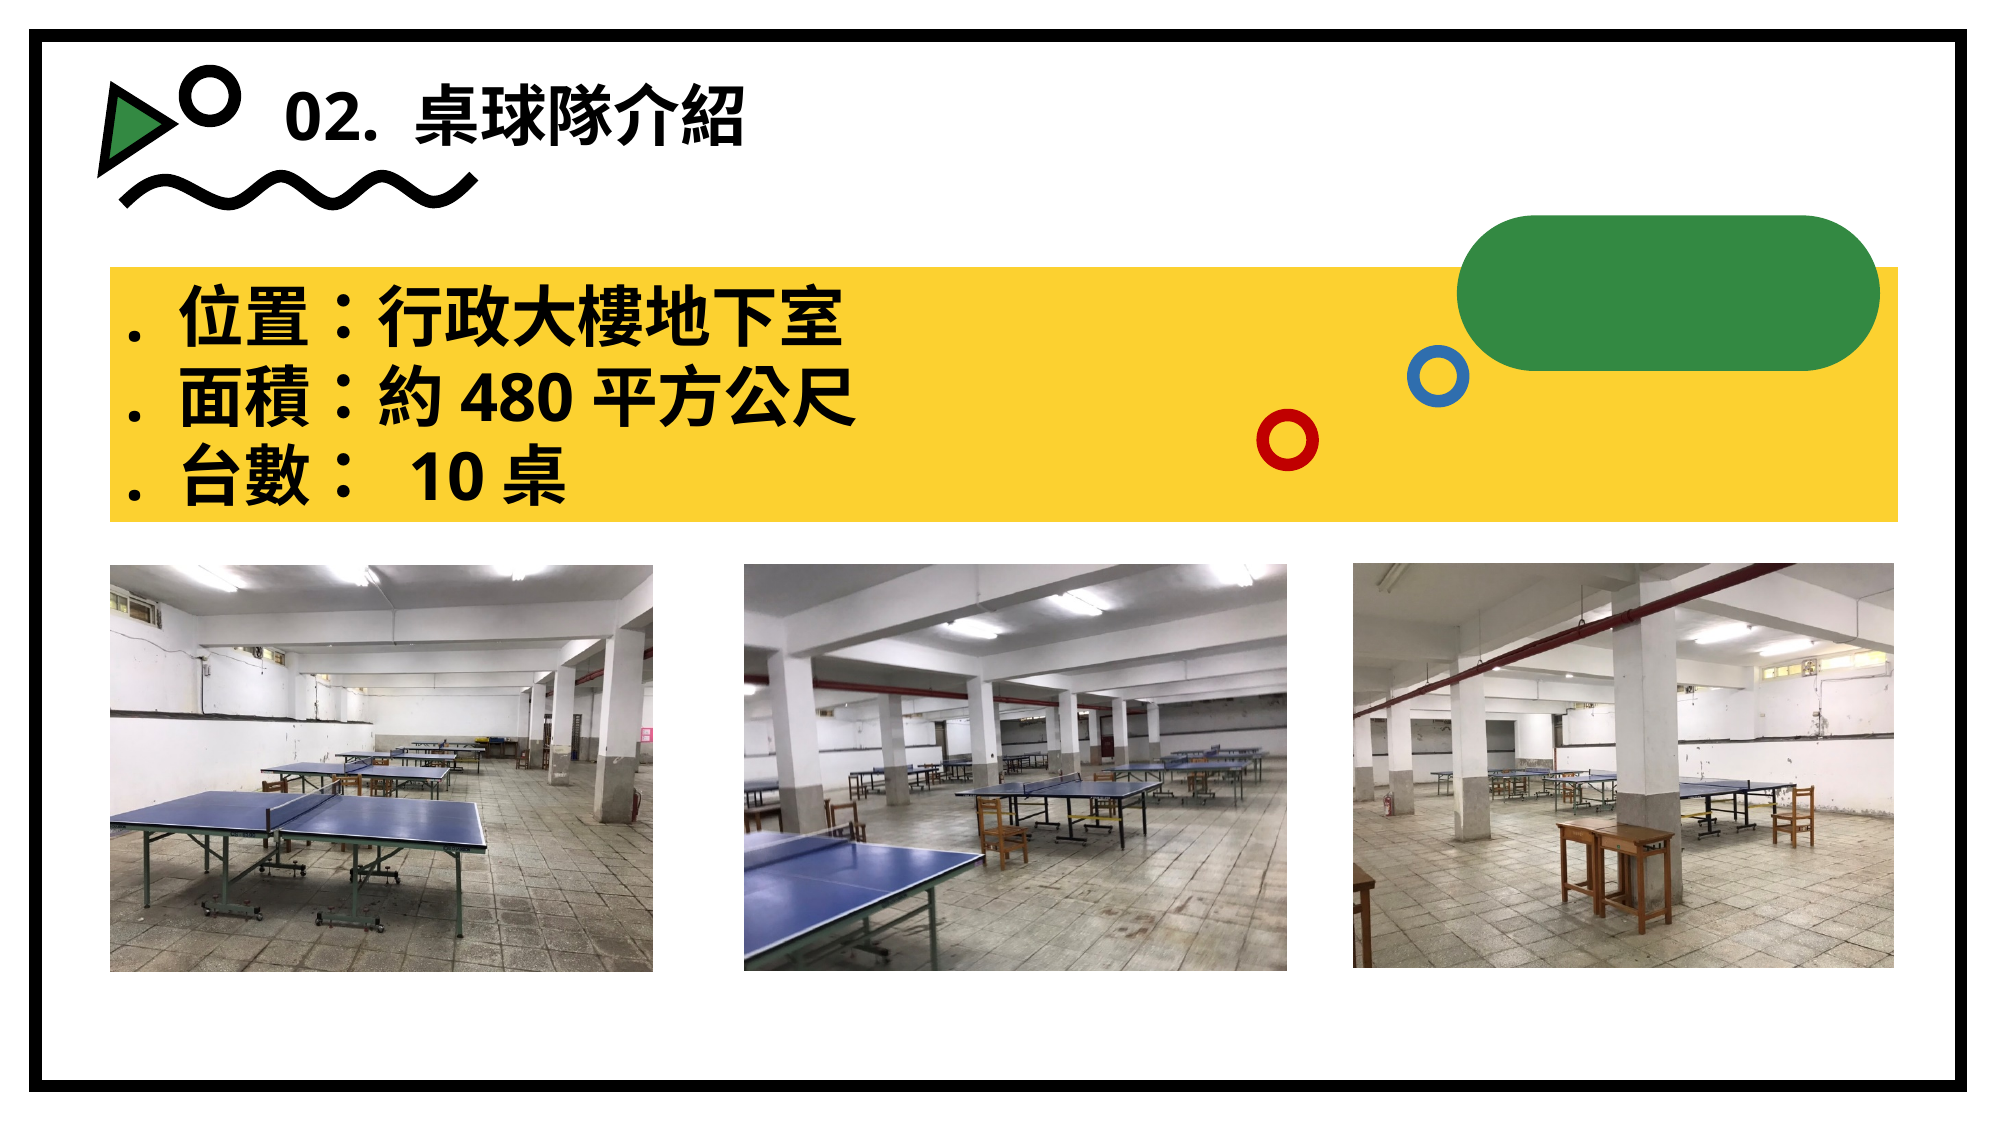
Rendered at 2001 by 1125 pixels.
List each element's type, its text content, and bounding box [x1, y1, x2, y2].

text_box [103, 88, 171, 169]
text_box 02. 桌球隊介紹 [269, 65, 850, 162]
picture [744, 564, 1287, 971]
picture [1353, 563, 1894, 968]
text_box [1463, 221, 1874, 365]
text_box . 位置：行政大樓地下室 . 面積：約480平方公尺 . 台數： 10桌 [110, 267, 1898, 522]
picture [110, 565, 653, 972]
